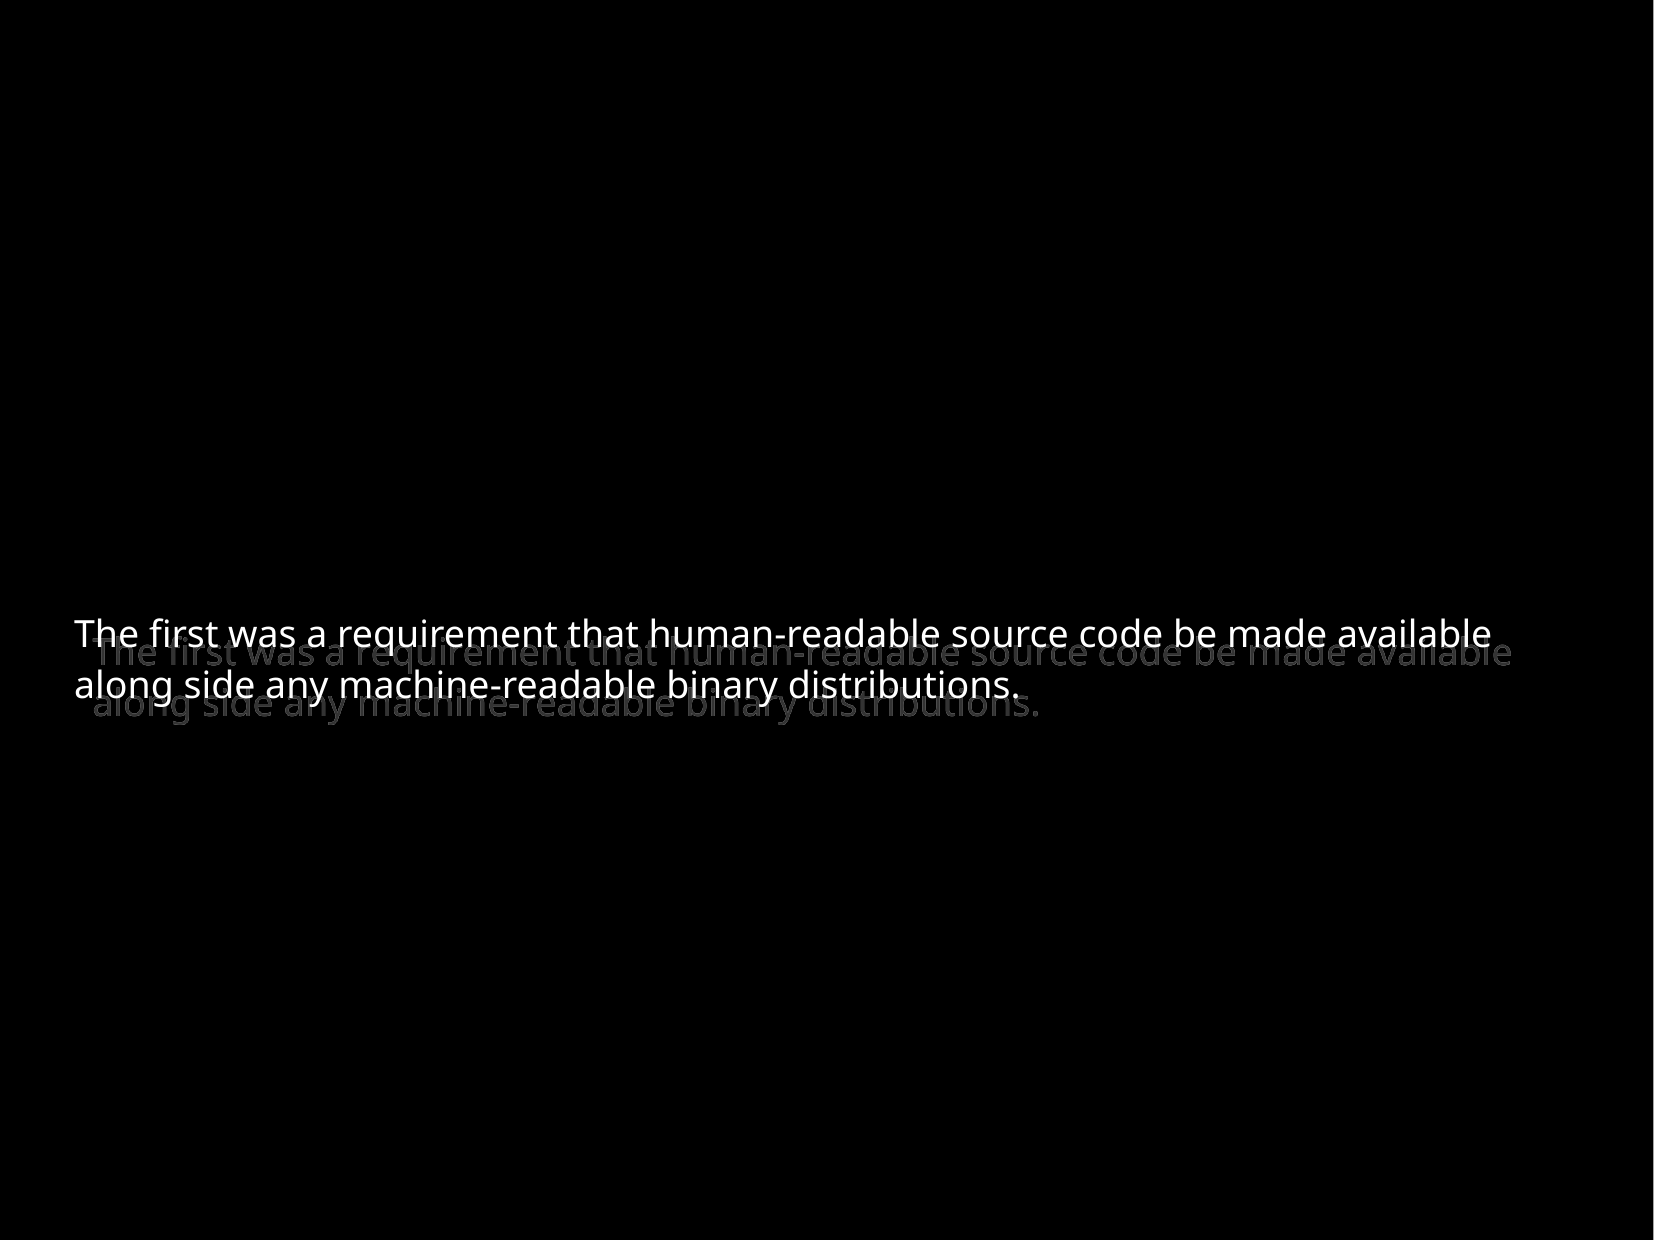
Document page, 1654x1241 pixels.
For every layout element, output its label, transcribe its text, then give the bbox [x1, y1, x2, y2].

text_box The first was a requirement that human-readable source code be made available along side any machine-readable binary distributions. [59, 600, 1566, 720]
